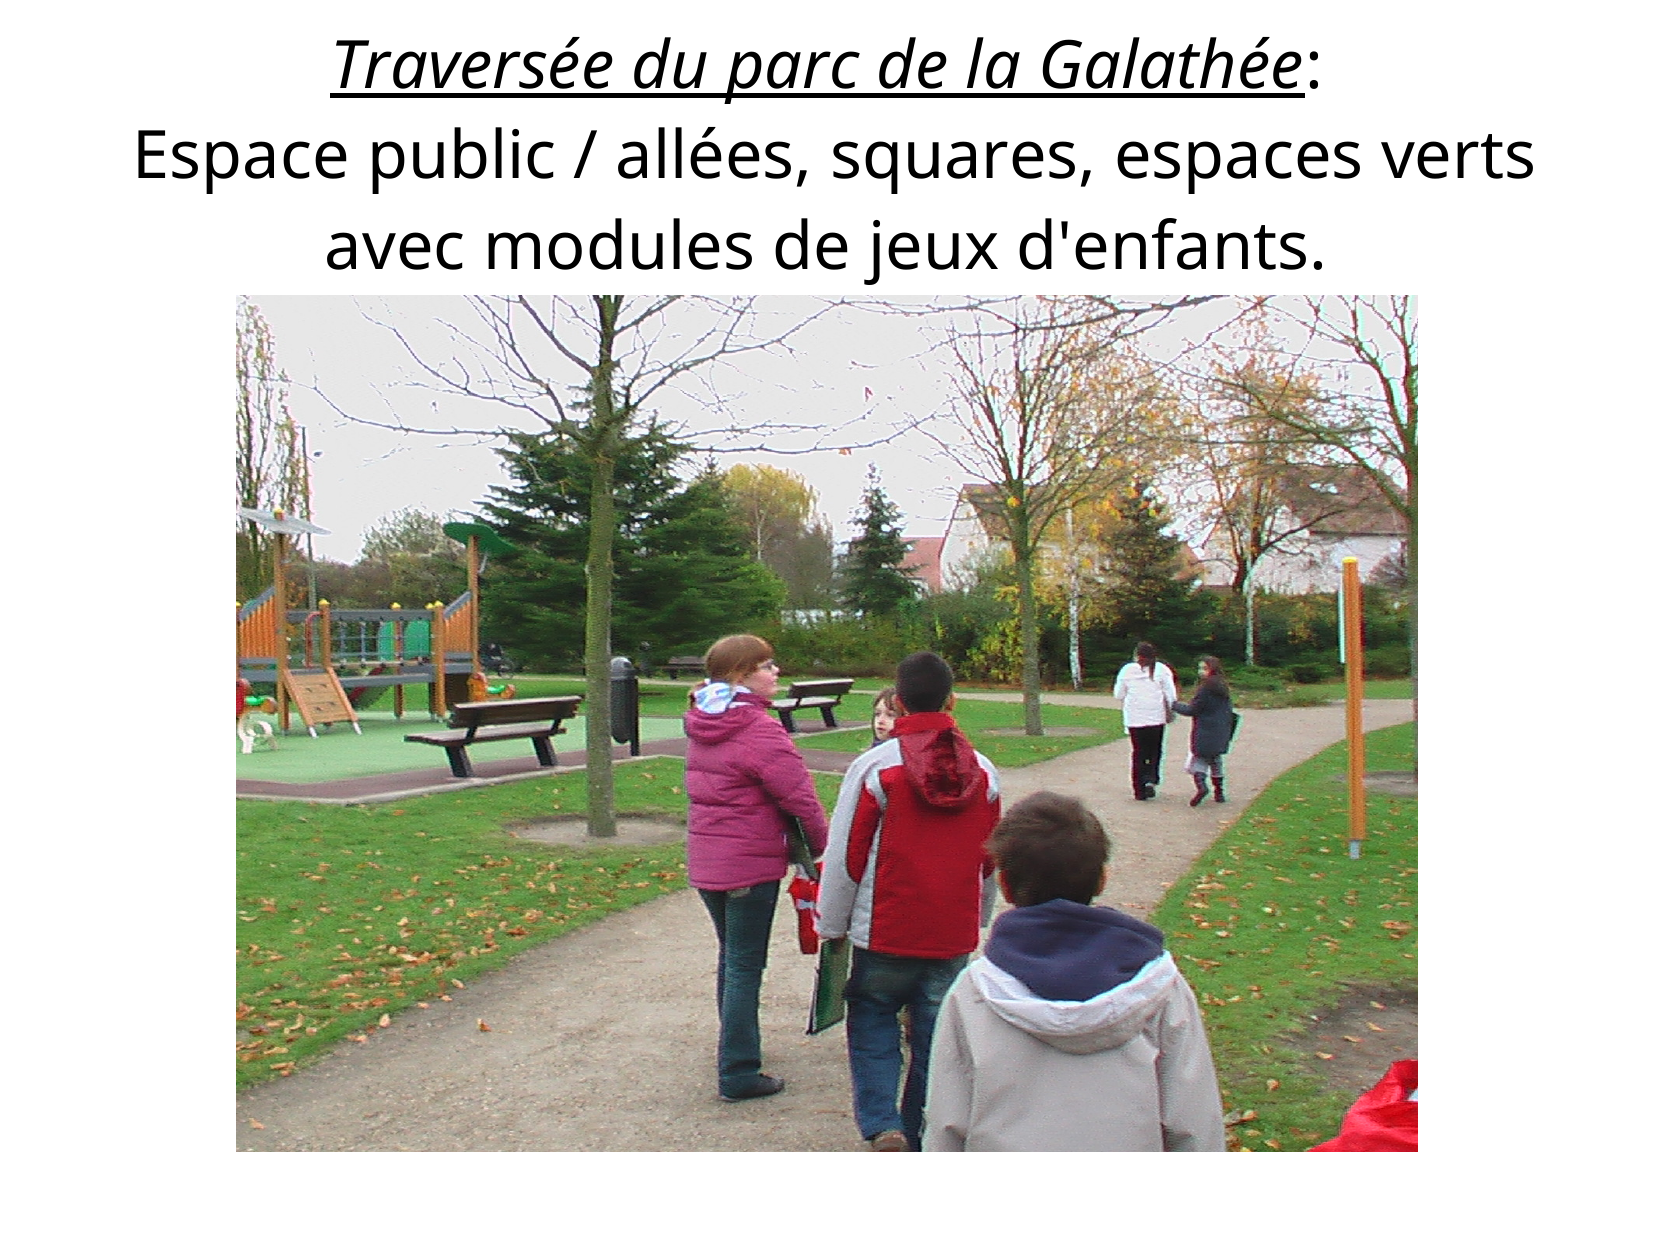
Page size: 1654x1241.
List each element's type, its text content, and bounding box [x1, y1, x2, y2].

title Traversée du parc de la Galathée: Espace public / allées, squares, espaces verts avec modules de jeux d'enfants. [82, 13, 1571, 293]
picture [236, 295, 1418, 1152]
